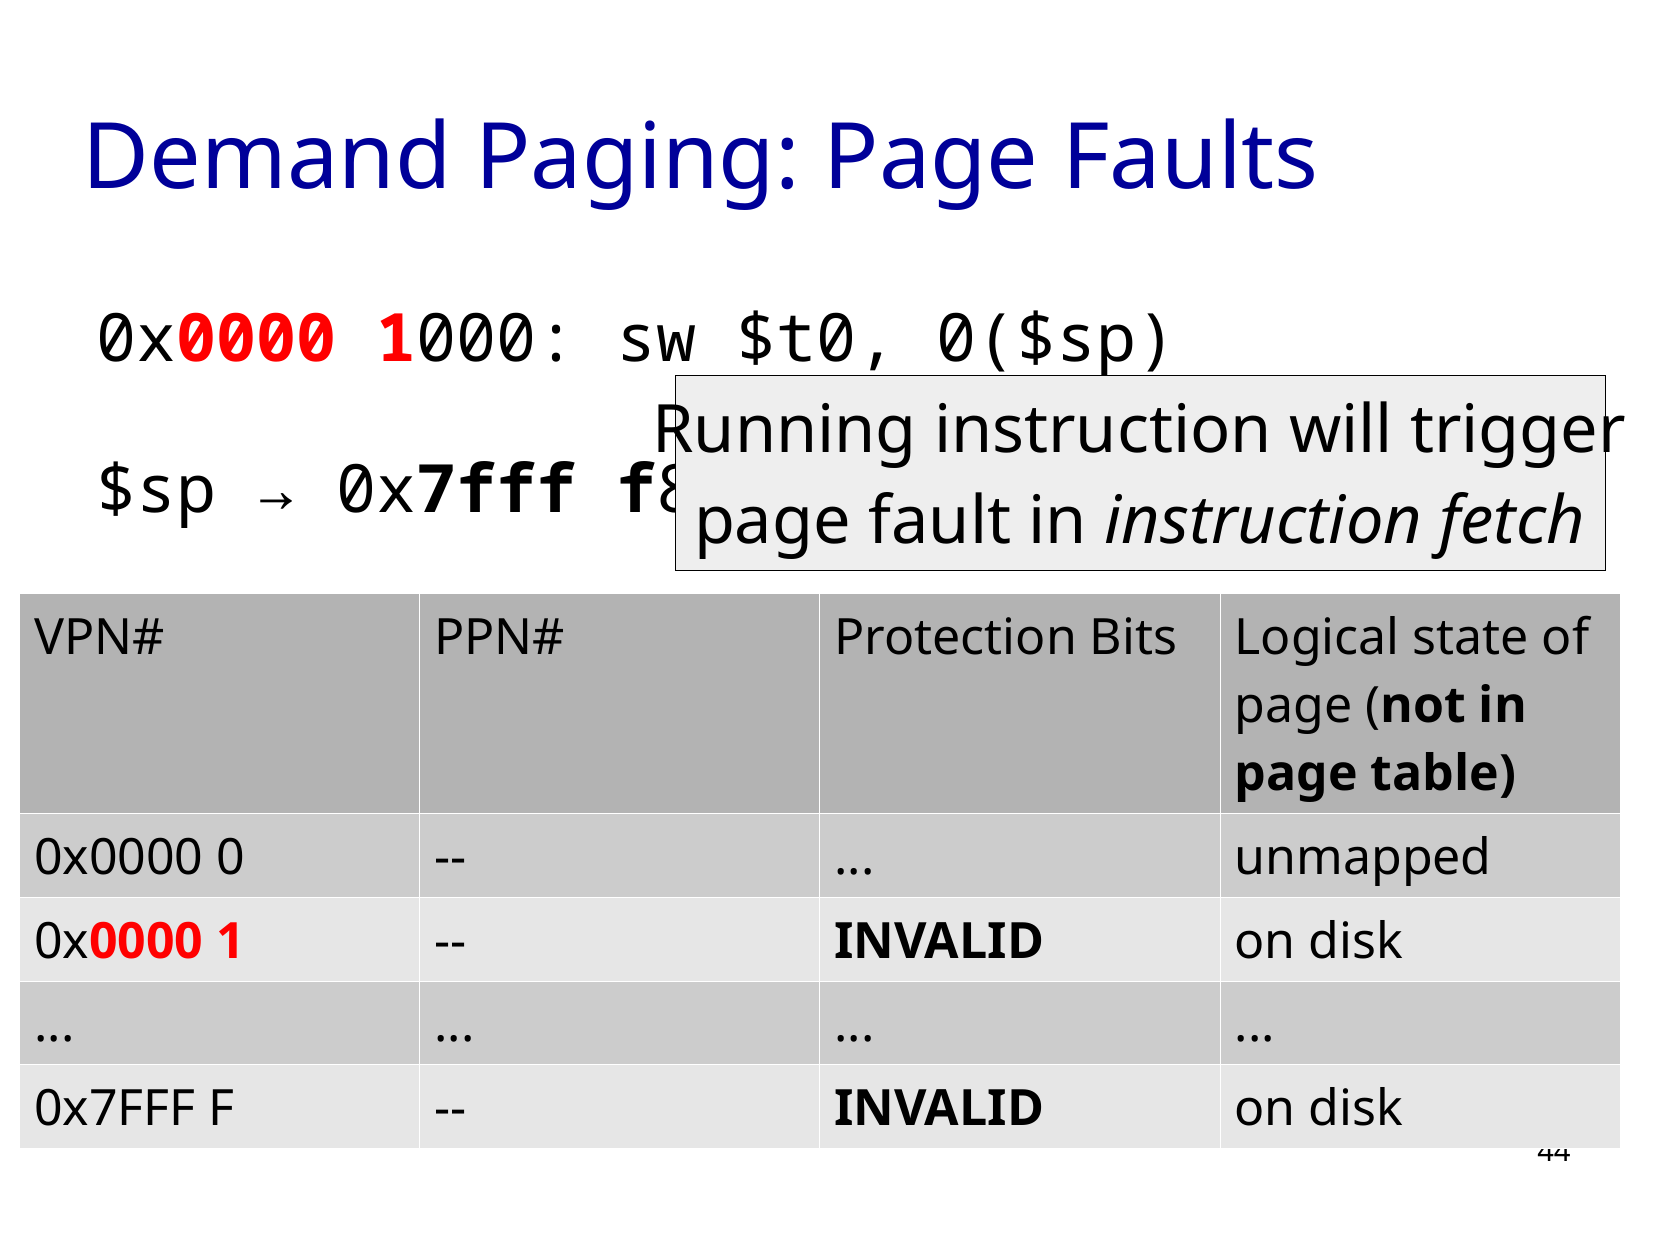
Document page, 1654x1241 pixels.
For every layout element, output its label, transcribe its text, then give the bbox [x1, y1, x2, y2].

table_header Protection Bits [820, 594, 1220, 813]
table_cell -- [420, 1065, 819, 1148]
table_cell ... [1221, 982, 1620, 1064]
table_cell on disk [1221, 1065, 1620, 1148]
table_cell ... [820, 814, 1220, 897]
list 0x0000 1000: sw $t0, 0($sp) $sp → 0x7fff f800 [60, 290, 1231, 593]
table_cell unmapped [1221, 814, 1620, 897]
title Demand Paging: Page Faults [82, 49, 1571, 257]
table_cell 0x0000 0 [20, 814, 419, 897]
table_header PPN# [420, 594, 819, 813]
table_cell -- [420, 814, 819, 897]
table_cell 0x7FFF F [20, 1065, 419, 1148]
table_cell on disk [1221, 898, 1620, 981]
table_cell ... [20, 982, 419, 1064]
table_cell INVALID [820, 898, 1220, 981]
table_cell -- [420, 898, 819, 981]
table_header Logical state of page (not in page table) [1221, 594, 1620, 813]
table_header VPN# [20, 594, 419, 813]
table_cell ... [820, 982, 1220, 1064]
text_box Running instruction will trigger page fault in instruction fetch [675, 375, 1606, 571]
table_cell INVALID [820, 1065, 1220, 1148]
table_cell ... [420, 982, 819, 1064]
table_cell 0x0000 1 [20, 898, 419, 981]
